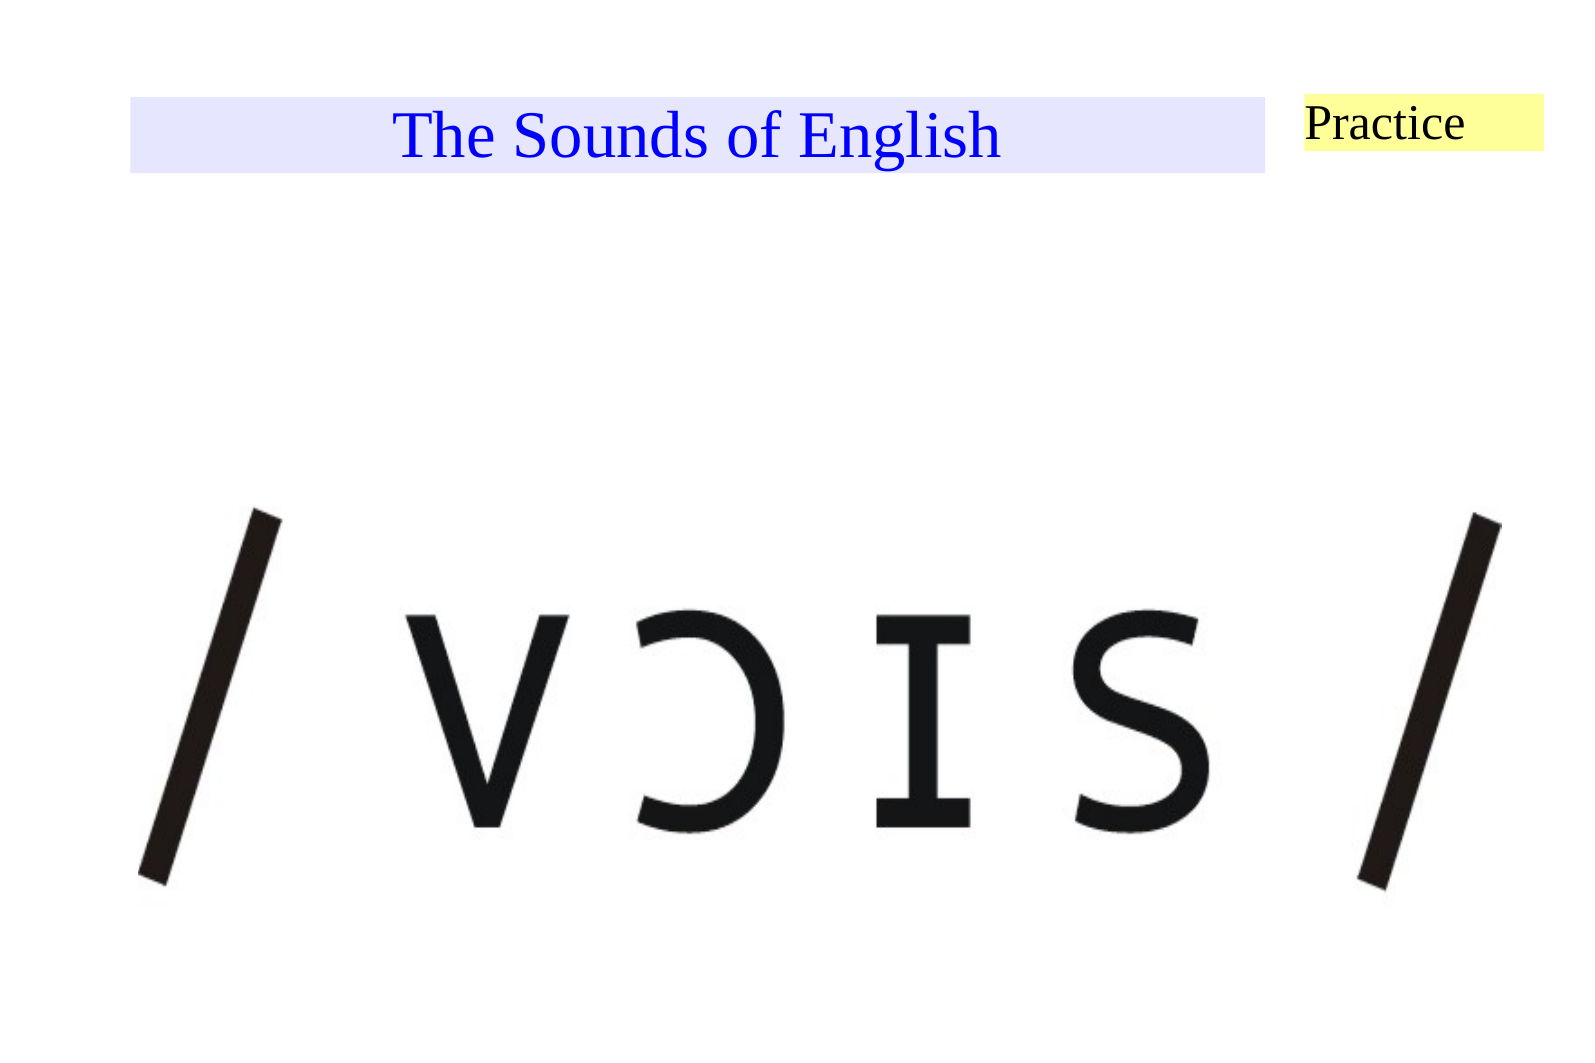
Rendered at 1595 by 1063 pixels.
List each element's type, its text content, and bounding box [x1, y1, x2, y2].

picture [138, 440, 1502, 1047]
text_box Practice [1304, 94, 1544, 152]
text_box The Sounds of English [130, 97, 1266, 174]
